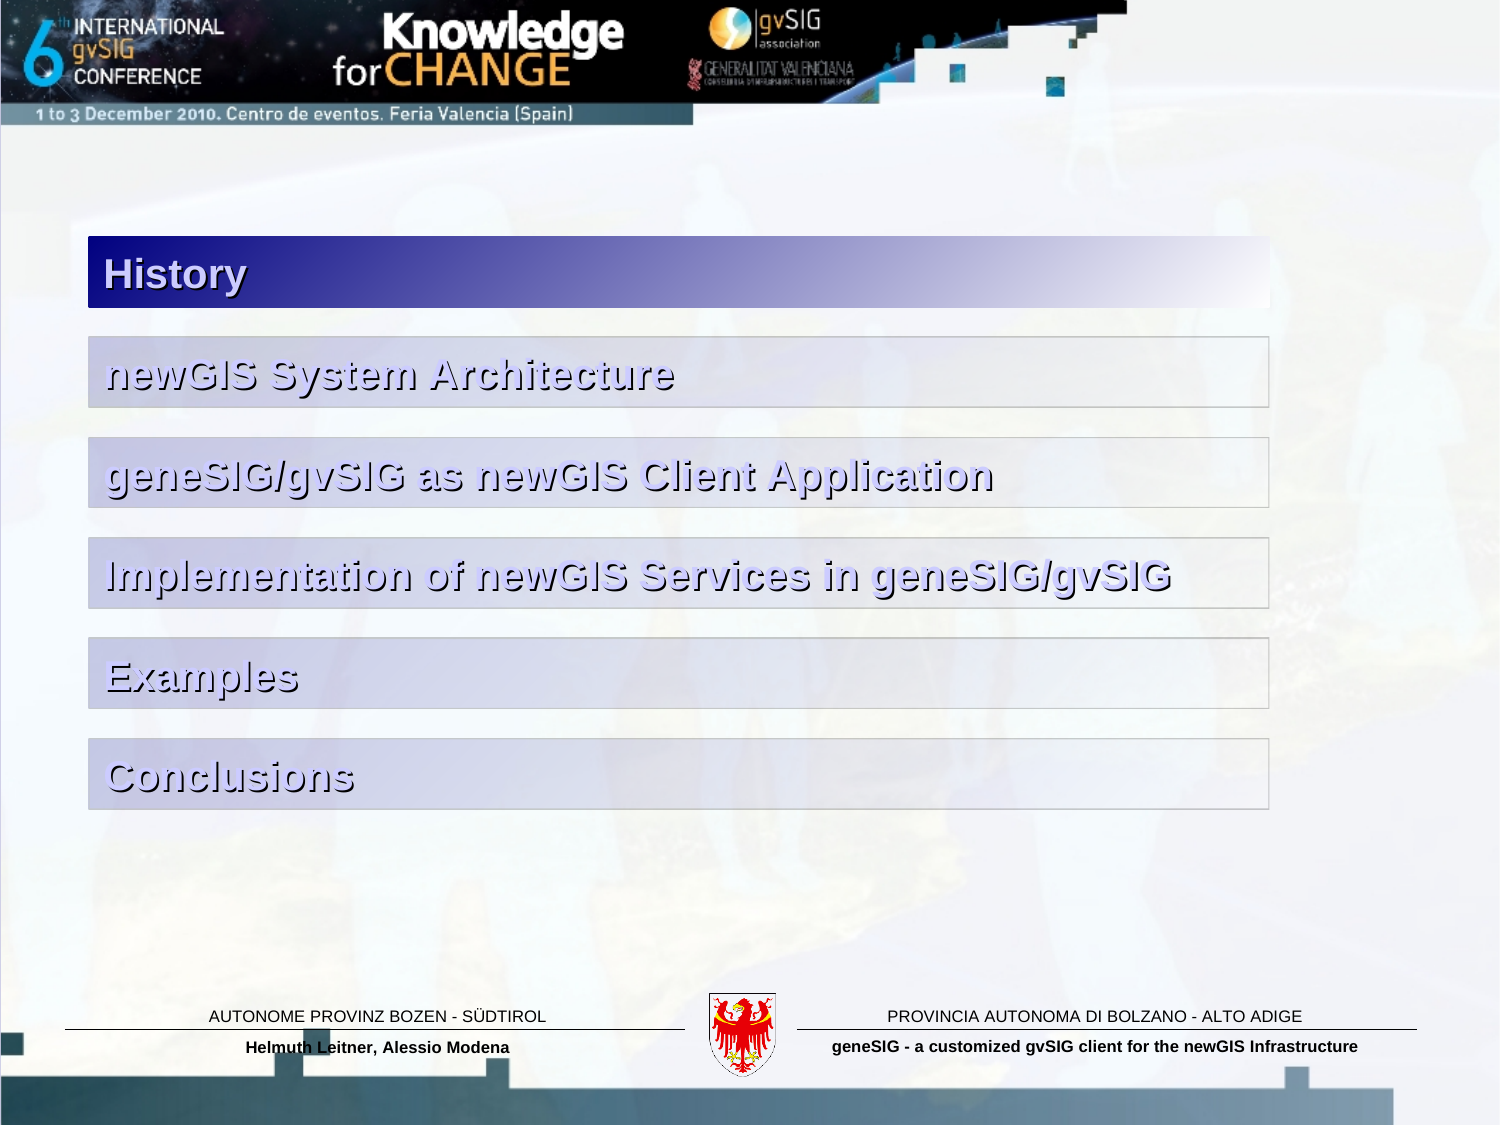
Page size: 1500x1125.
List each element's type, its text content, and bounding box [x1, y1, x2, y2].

text_box newGIS System Architecture [88, 336, 1270, 408]
text_box Implementation of newGIS Services in geneSIG/gvSIG [88, 537, 1270, 609]
text_box History [88, 236, 1270, 308]
picture [0, 0, 1500, 1125]
text_box geneSIG/gvSIG as newGIS Client Application [88, 437, 1270, 508]
text_box Examples [88, 637, 1270, 709]
text_box Conclusions [88, 738, 1270, 810]
